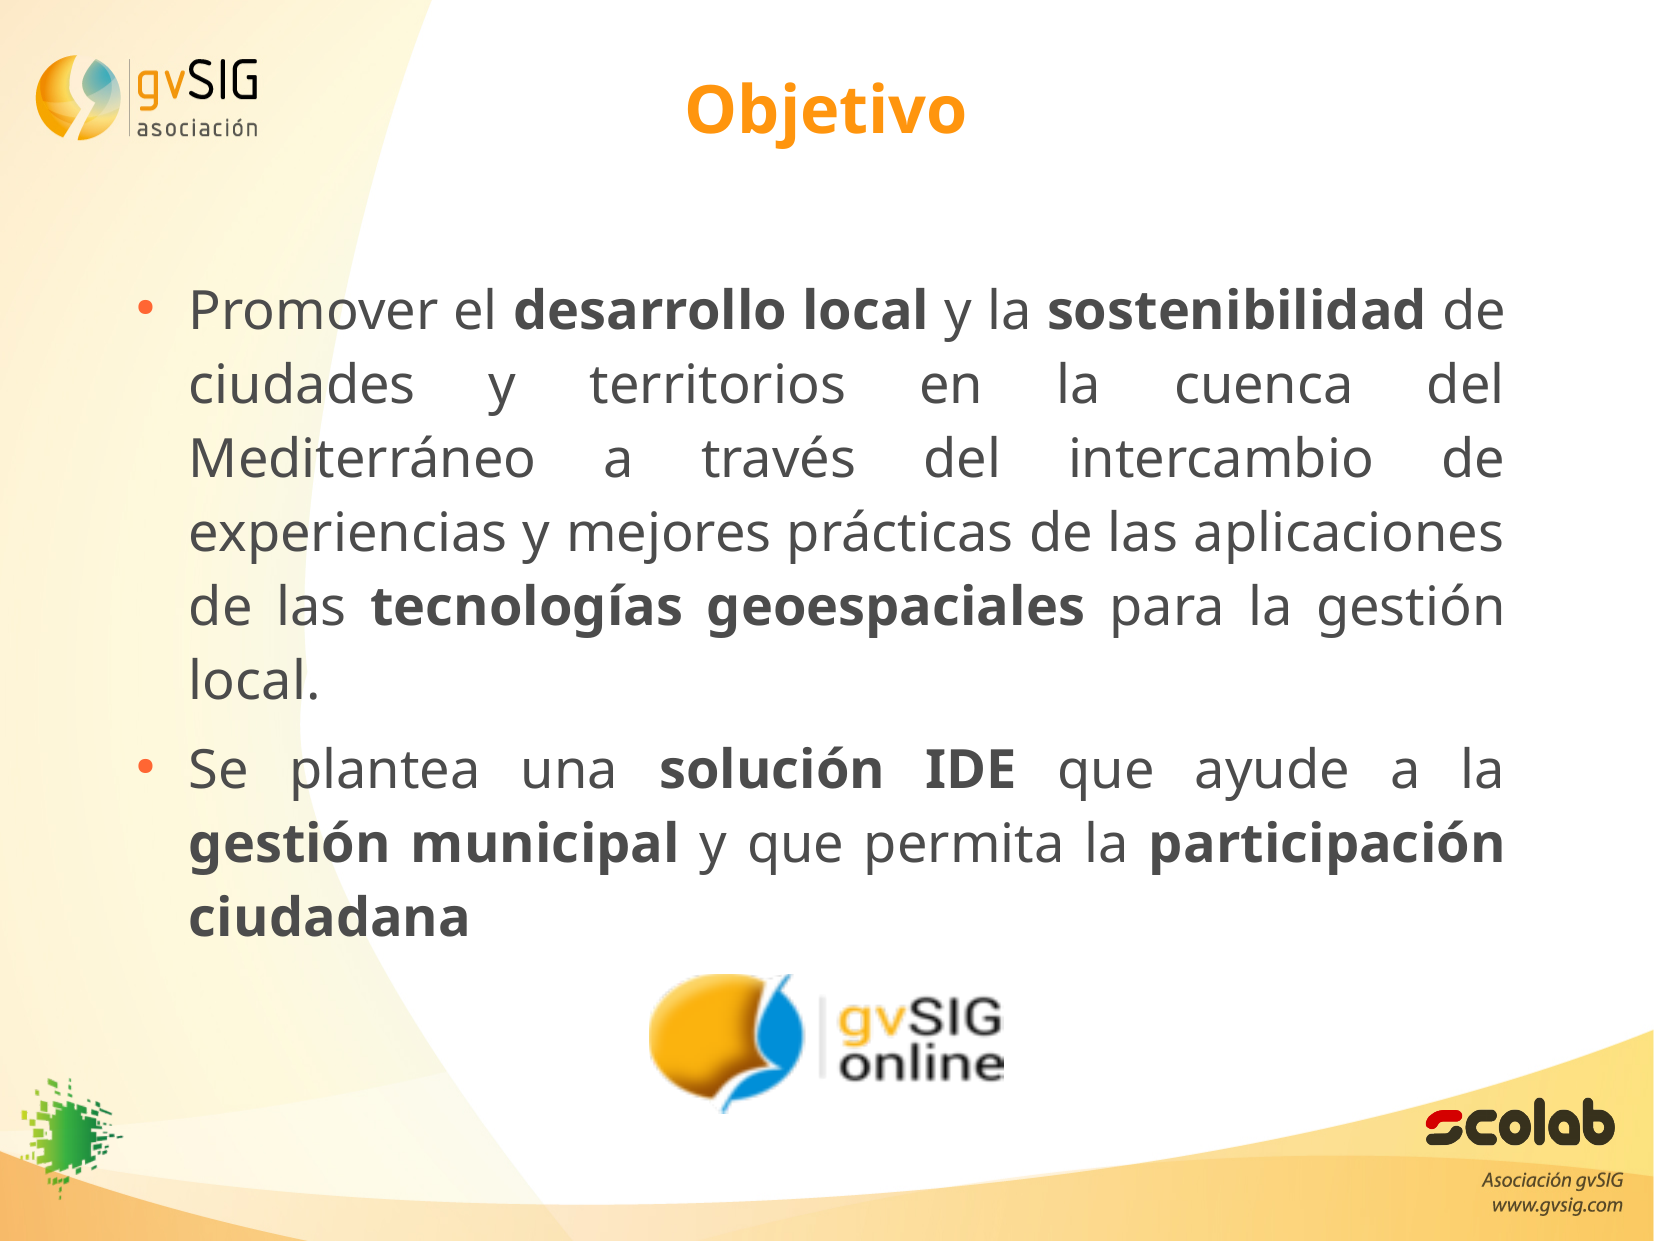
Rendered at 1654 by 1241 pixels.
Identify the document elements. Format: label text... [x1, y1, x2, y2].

picture [0, 0, 1654, 1241]
list Promover el desarrollo local y la sostenibilidad de ciudades y territorios en la cuenca del Mediterráneo a través del intercambio de experiencias y mejores prácticas de las aplicaciones de las tecnologías geoespaciales para la gestión local. Se plantea una solución IDE que ayude a la gestión municipal y que permita la participación ciudadana [118, 183, 1506, 981]
title Objetivo [82, 49, 1571, 257]
